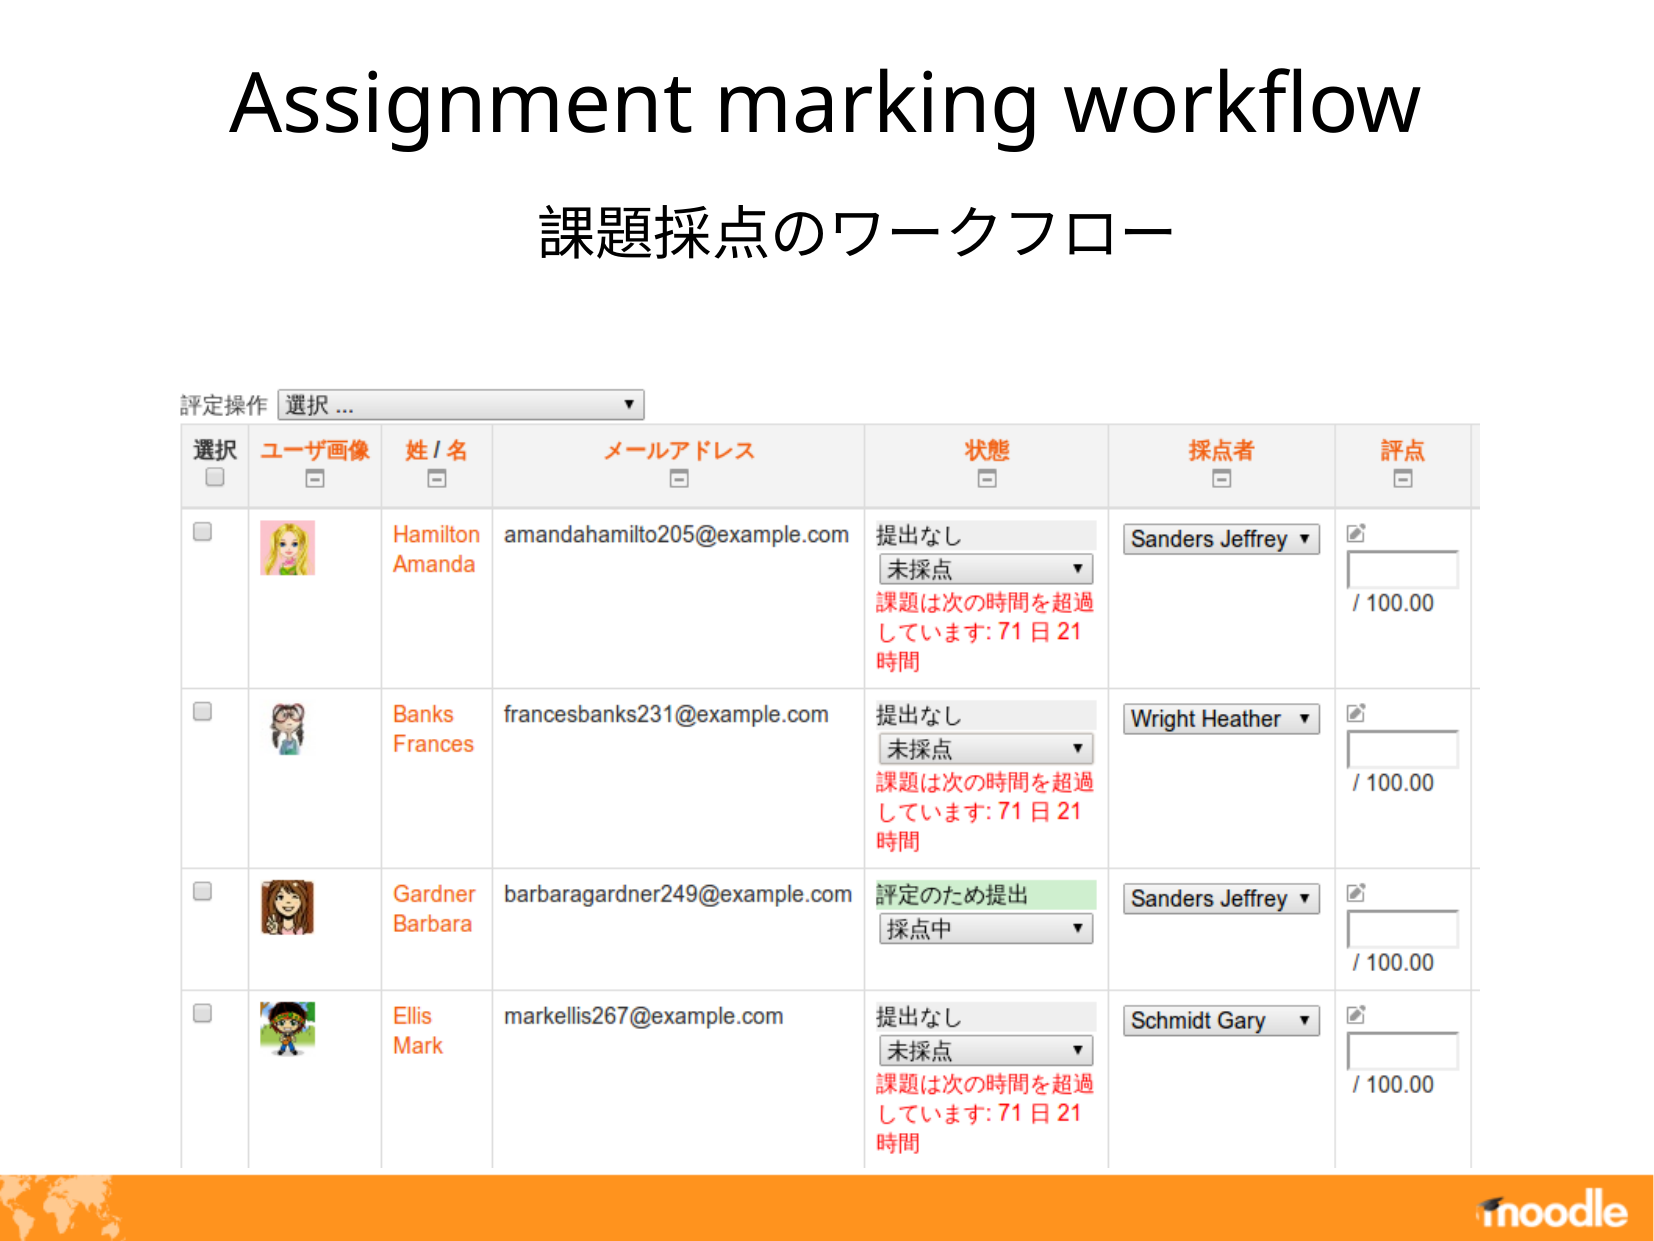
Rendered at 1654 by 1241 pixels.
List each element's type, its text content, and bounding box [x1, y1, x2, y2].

title Assignment marking workflow [200, 49, 1453, 151]
text_box 課題採点のワークフロー [285, 180, 1396, 331]
picture [0, 1172, 1654, 1241]
picture [173, 380, 1480, 1168]
